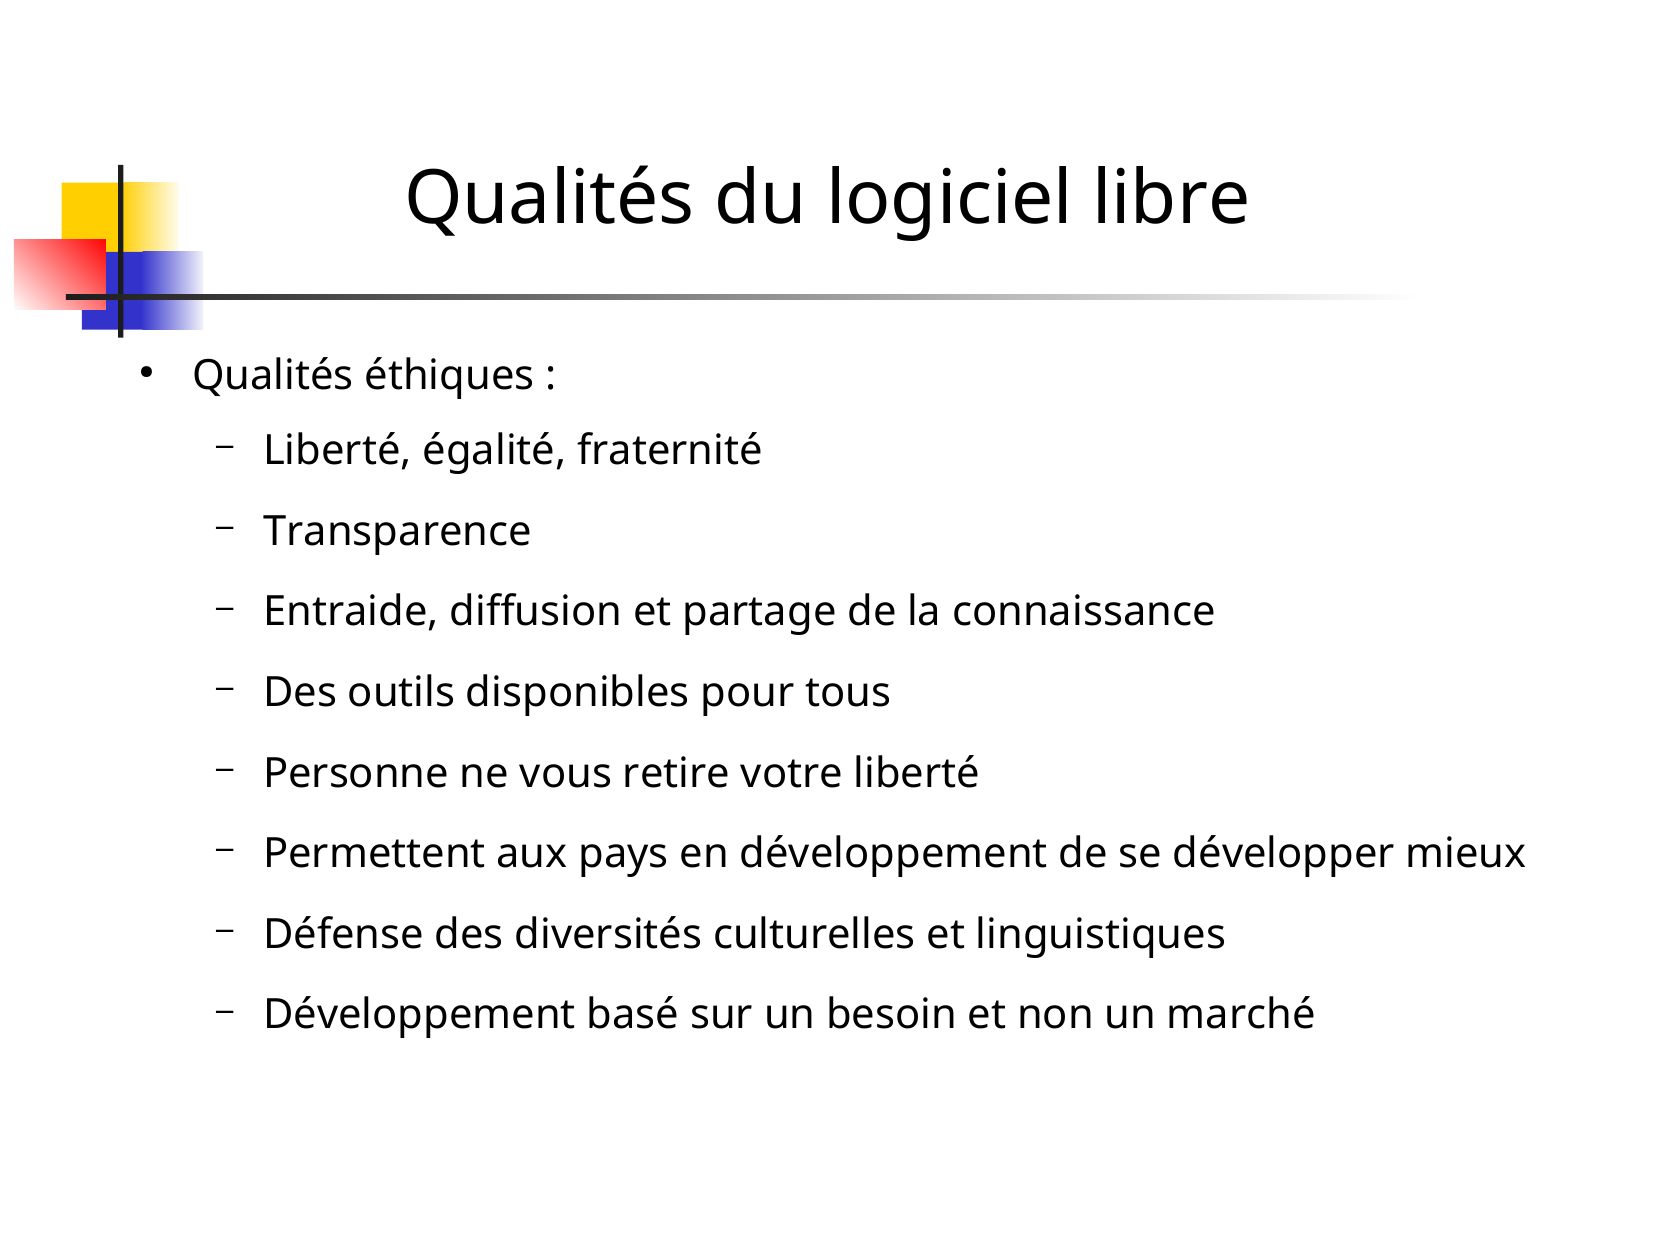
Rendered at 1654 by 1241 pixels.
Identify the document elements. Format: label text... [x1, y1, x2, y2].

title Qualités du logiciel libre [121, 91, 1534, 299]
list Qualités éthiques : Liberté, égalité, fraternité Transparence Entraide, diffusion et partage de la connaissance Des outils disponibles pour tous Personne ne vous retire votre liberté Permettent aux pays en développement de se développer mieux Défense des diversités culturelles et linguistiques Développement basé sur un besoin et non un marché [121, 344, 1534, 1127]
